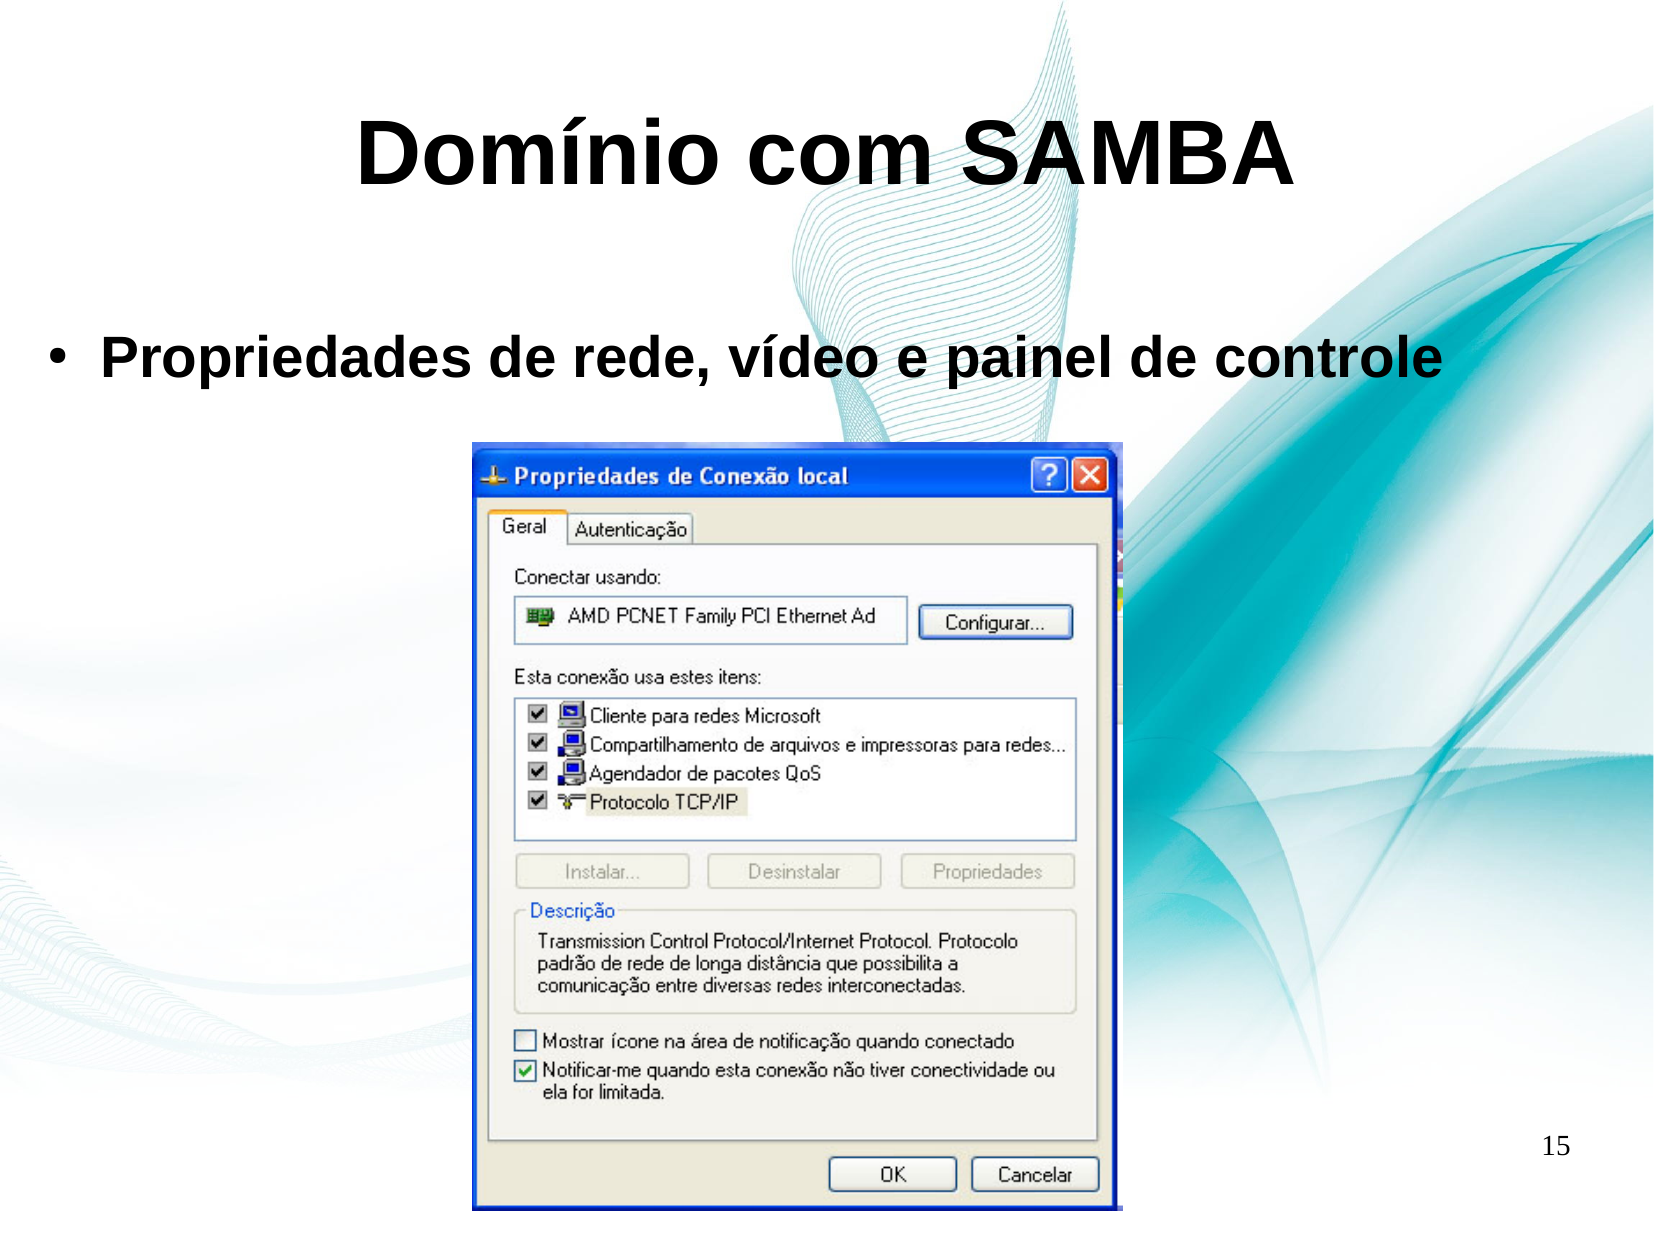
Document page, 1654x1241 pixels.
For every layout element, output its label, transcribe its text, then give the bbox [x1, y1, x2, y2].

title Domínio com SAMBA [82, 56, 1571, 250]
list Propriedades de rede, vídeo e painel de controle [29, 324, 1625, 562]
picture [0, 0, 1654, 1211]
